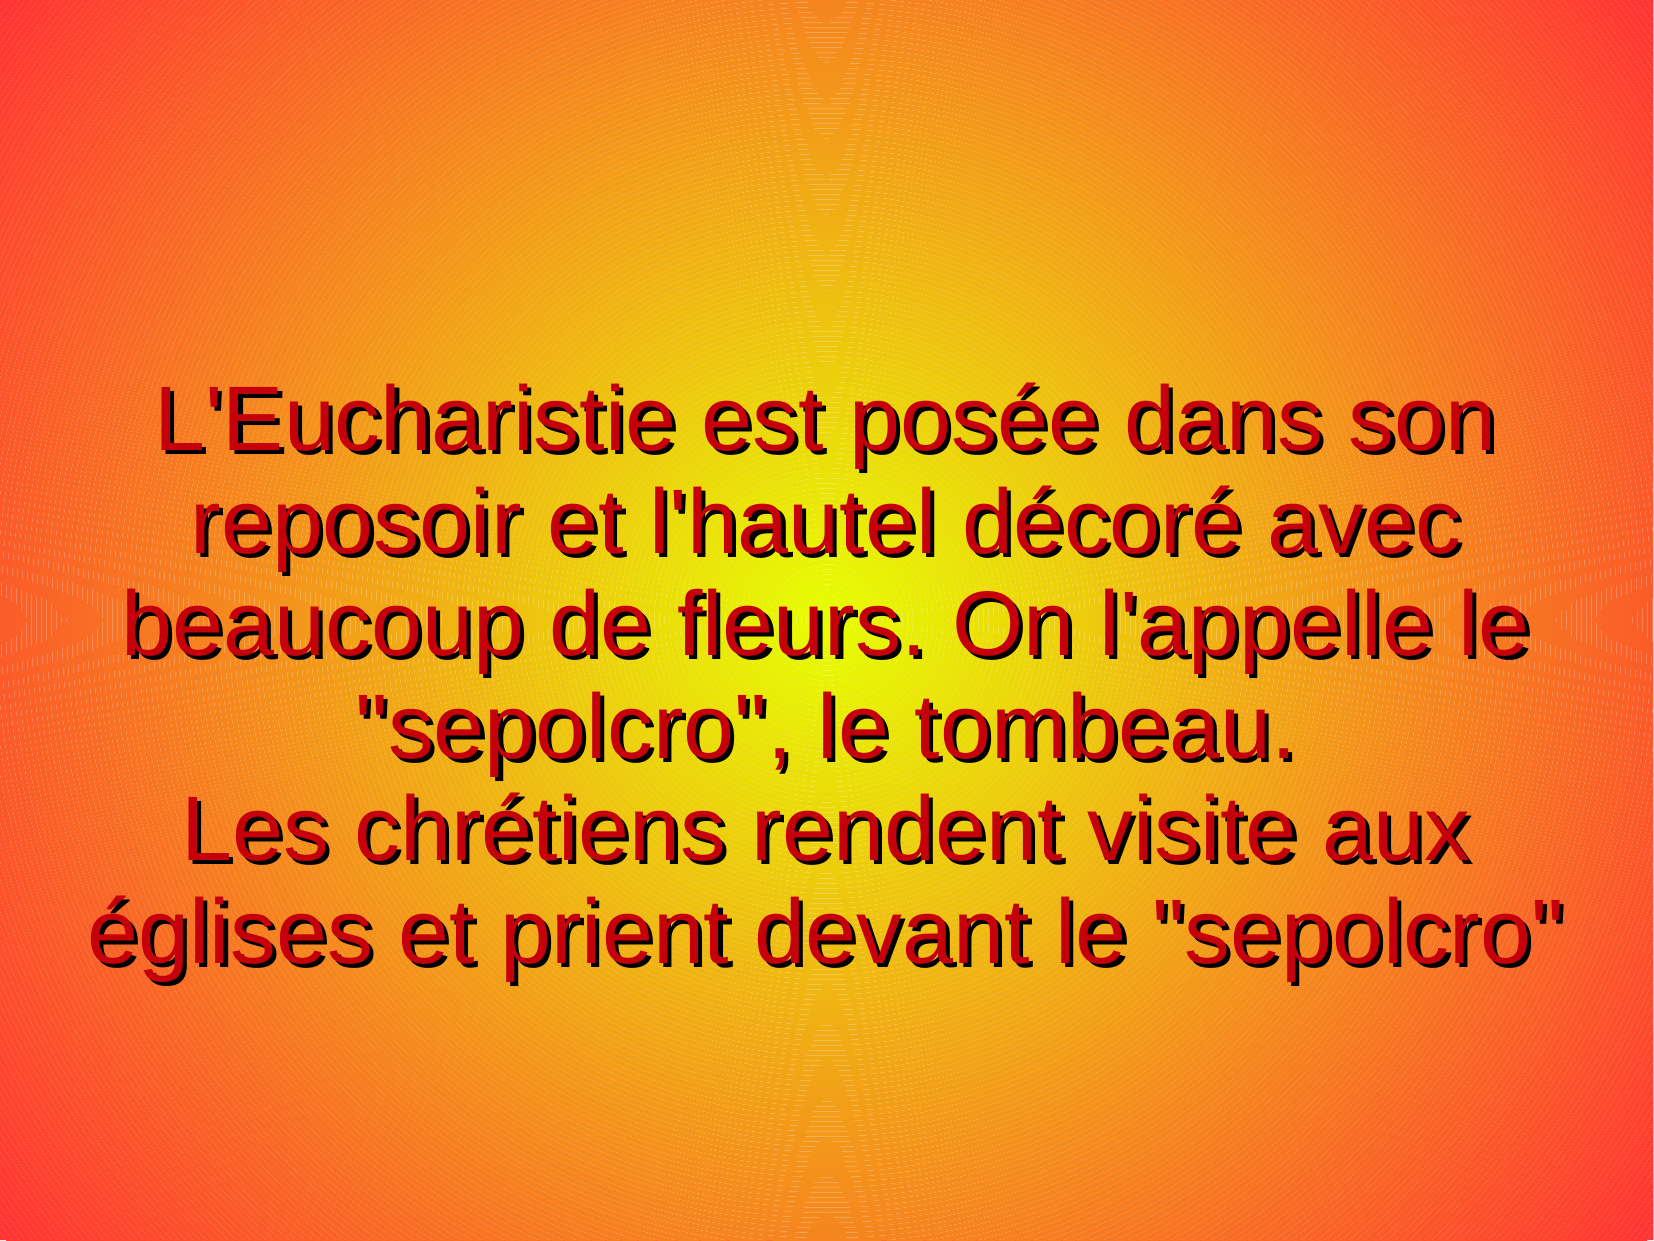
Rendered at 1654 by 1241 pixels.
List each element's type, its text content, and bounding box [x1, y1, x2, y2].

subtitle L'Eucharistie est posée dans son reposoir et l'hautel décoré avec beaucoup de fleurs. On l'appelle le "sepolcro", le tombeau. Les chrétiens rendent visite aux églises et prient devant le "sepolcro" [82, 246, 1571, 1207]
